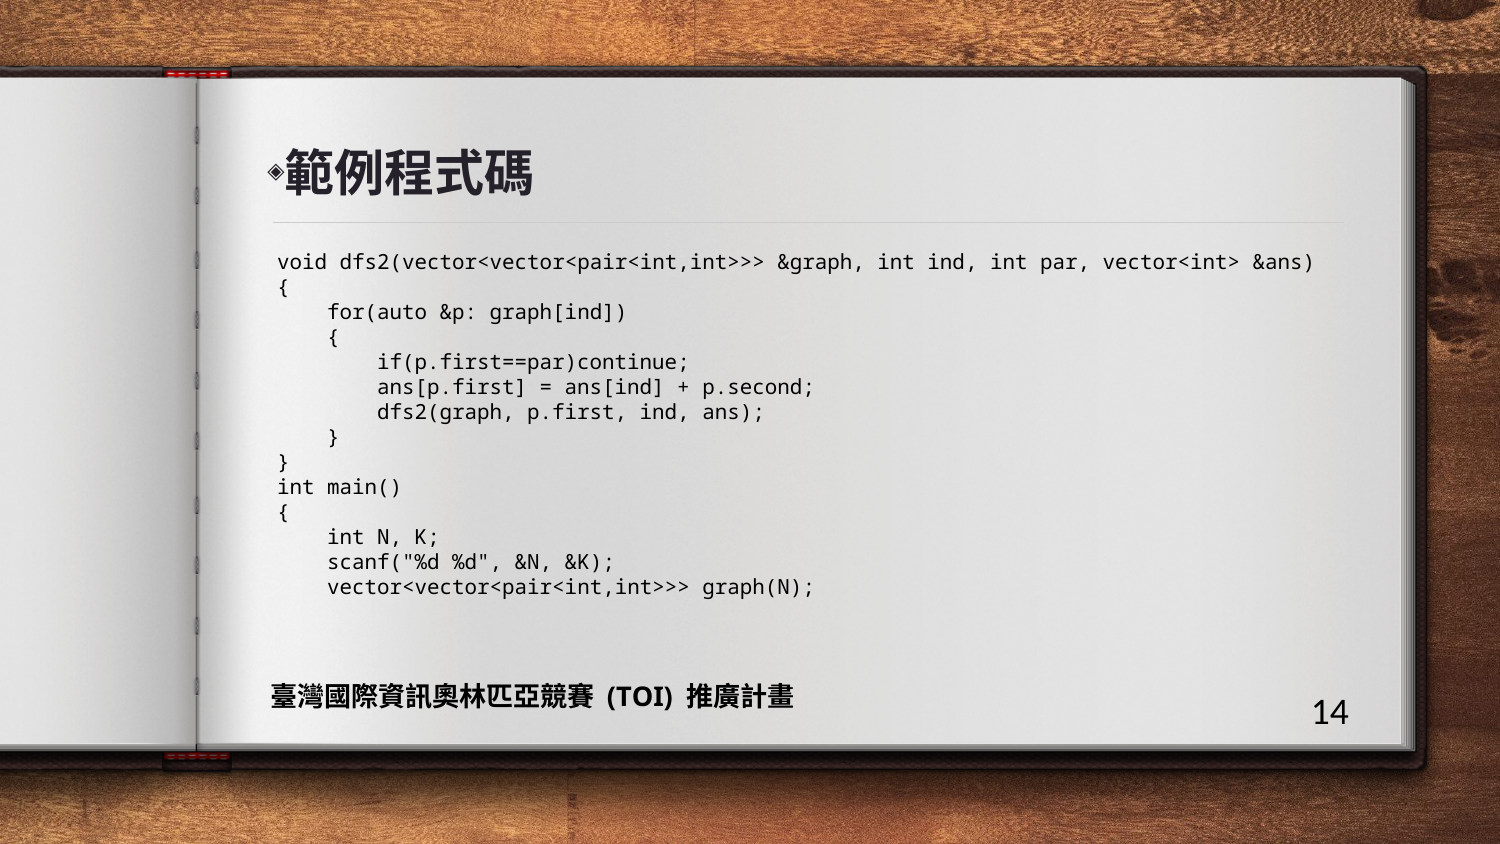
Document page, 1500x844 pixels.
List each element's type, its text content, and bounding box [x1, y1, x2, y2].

list 範例程式碼 [252, 126, 1194, 226]
text_box [1295, 672, 1386, 737]
text_box void dfs2(vector<vector<pair<int,int>>> &graph, int ind, int par, vector<int> &ans) { for(auto &p: graph[ind]) { if(p.first==par)continue; ans[p.first] = ans[ind] + p.second; dfs2(graph, p.first, ind, ans); } } int main() { int N, K; scanf("%d %d", &N, &K); vector<vector<pair<int,int>>> graph(N); [262, 241, 1360, 636]
